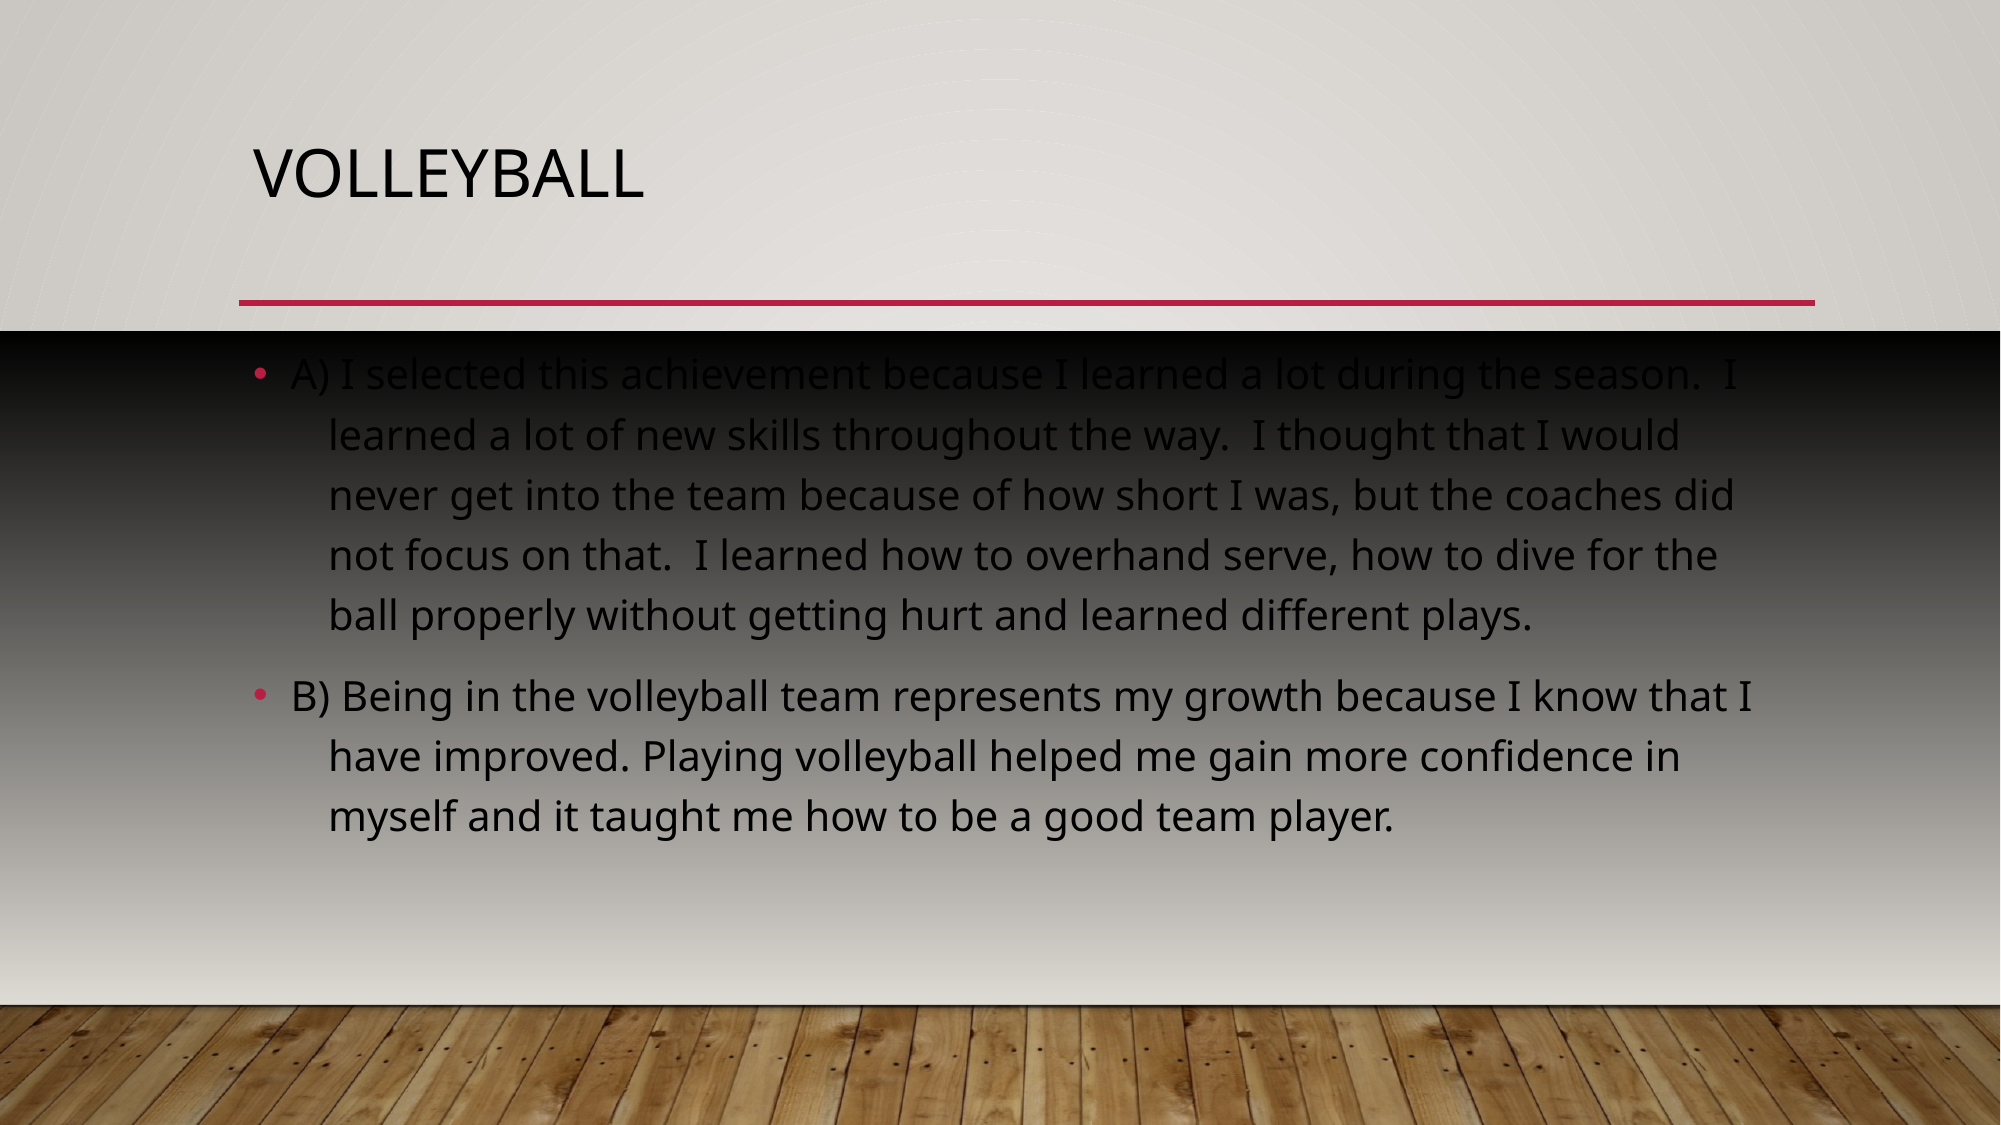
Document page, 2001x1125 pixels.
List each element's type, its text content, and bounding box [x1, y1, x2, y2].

title Volleyball [238, 131, 1814, 305]
list A) I selected this achievement because I learned a lot during the season. I learned a lot of new skills throughout the way. I thought that I would never get into the team because of how short I was, but the coaches did not focus on that. I learned how to overhand serve, how to dive for the ball properly without getting hurt and learned different plays. B) Being in the volleyball team represents my growth because I know that I have improved. Playing volleyball helped me gain more confidence in myself and it taught me how to be a good team player. [238, 330, 1814, 897]
